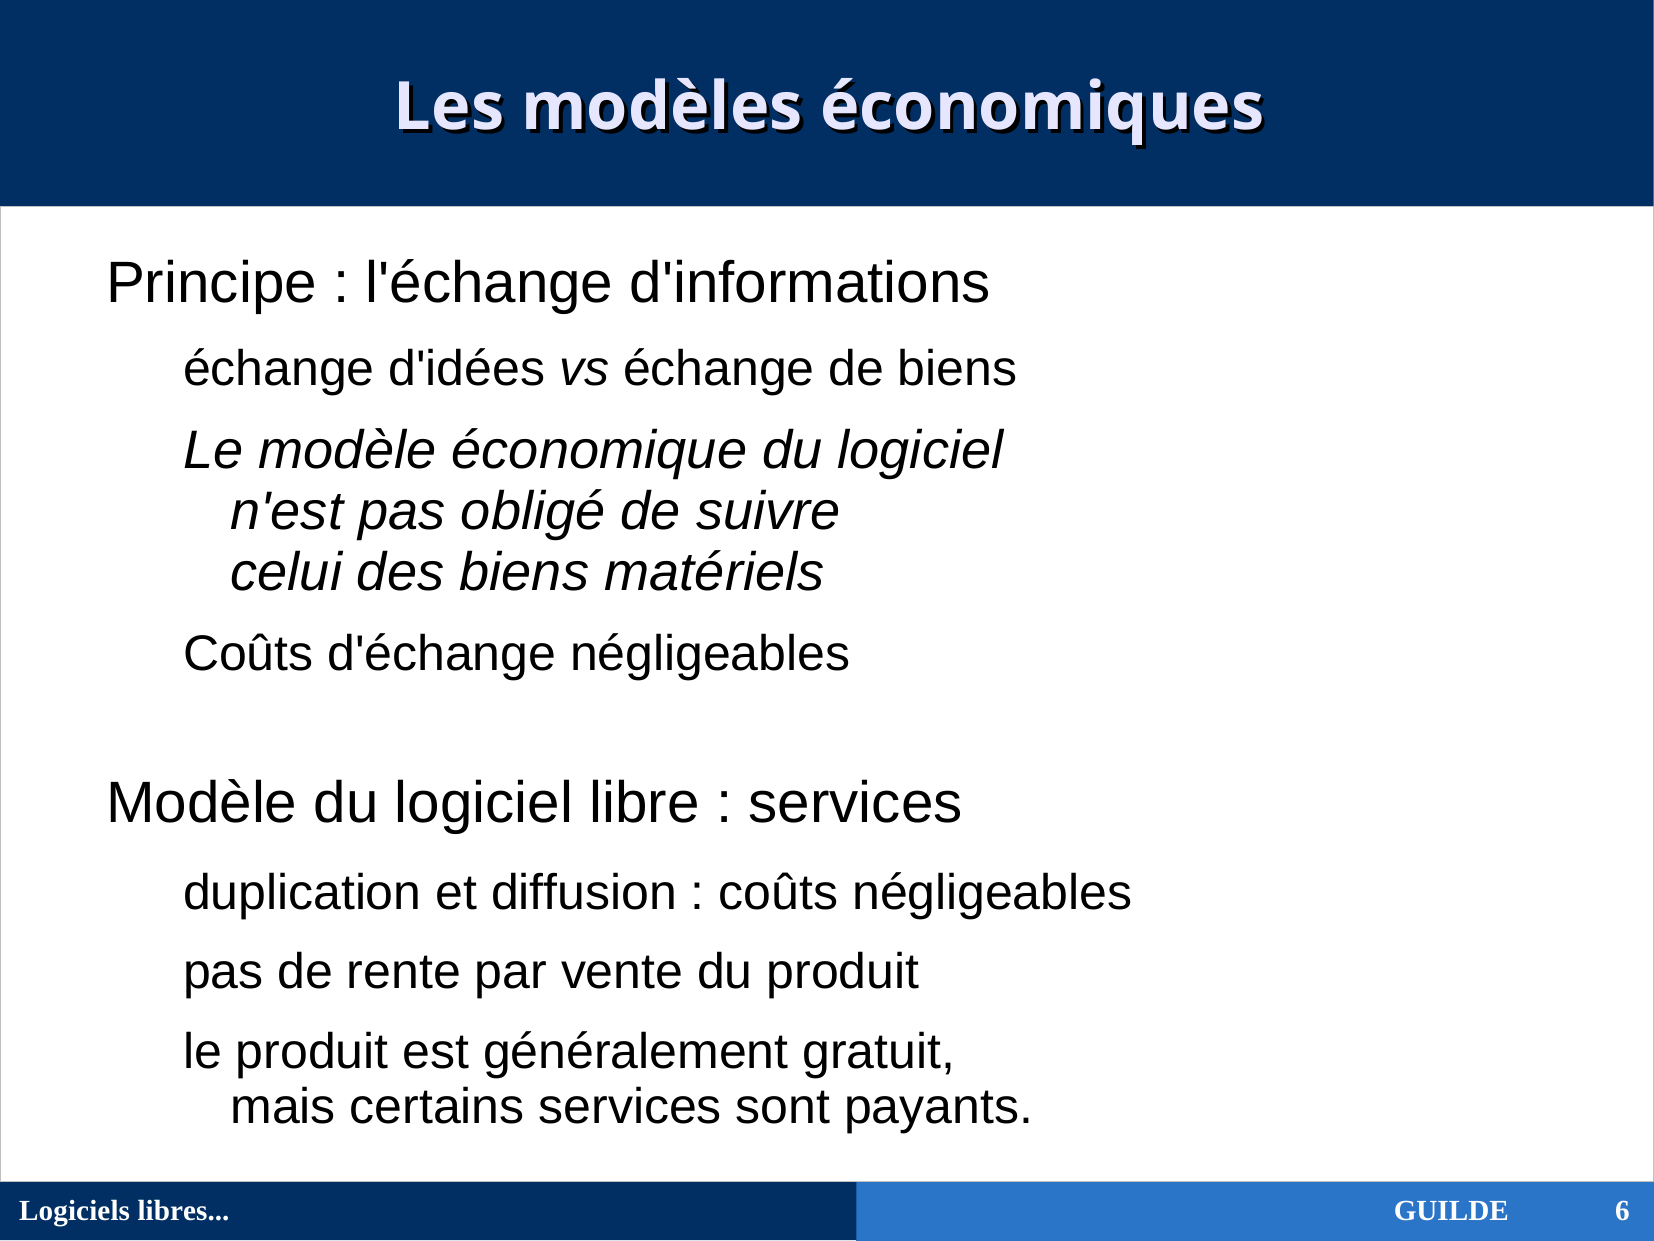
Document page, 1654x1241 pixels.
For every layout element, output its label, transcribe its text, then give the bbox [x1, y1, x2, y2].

title Les modèles économiques [123, 0, 1536, 208]
list Principe : l'échange d'informations échange d'idées vs échange de biens Le modèle économique du logiciel n'est pas obligé de suivre celui des biens matériels Coûts d'échange négligeables Modèle du logiciel libre : services duplication et diffusion : coûts négligeables pas de rente par vente du produit le produit est généralement gratuit, mais certains services sont payants. [88, 249, 1595, 1163]
